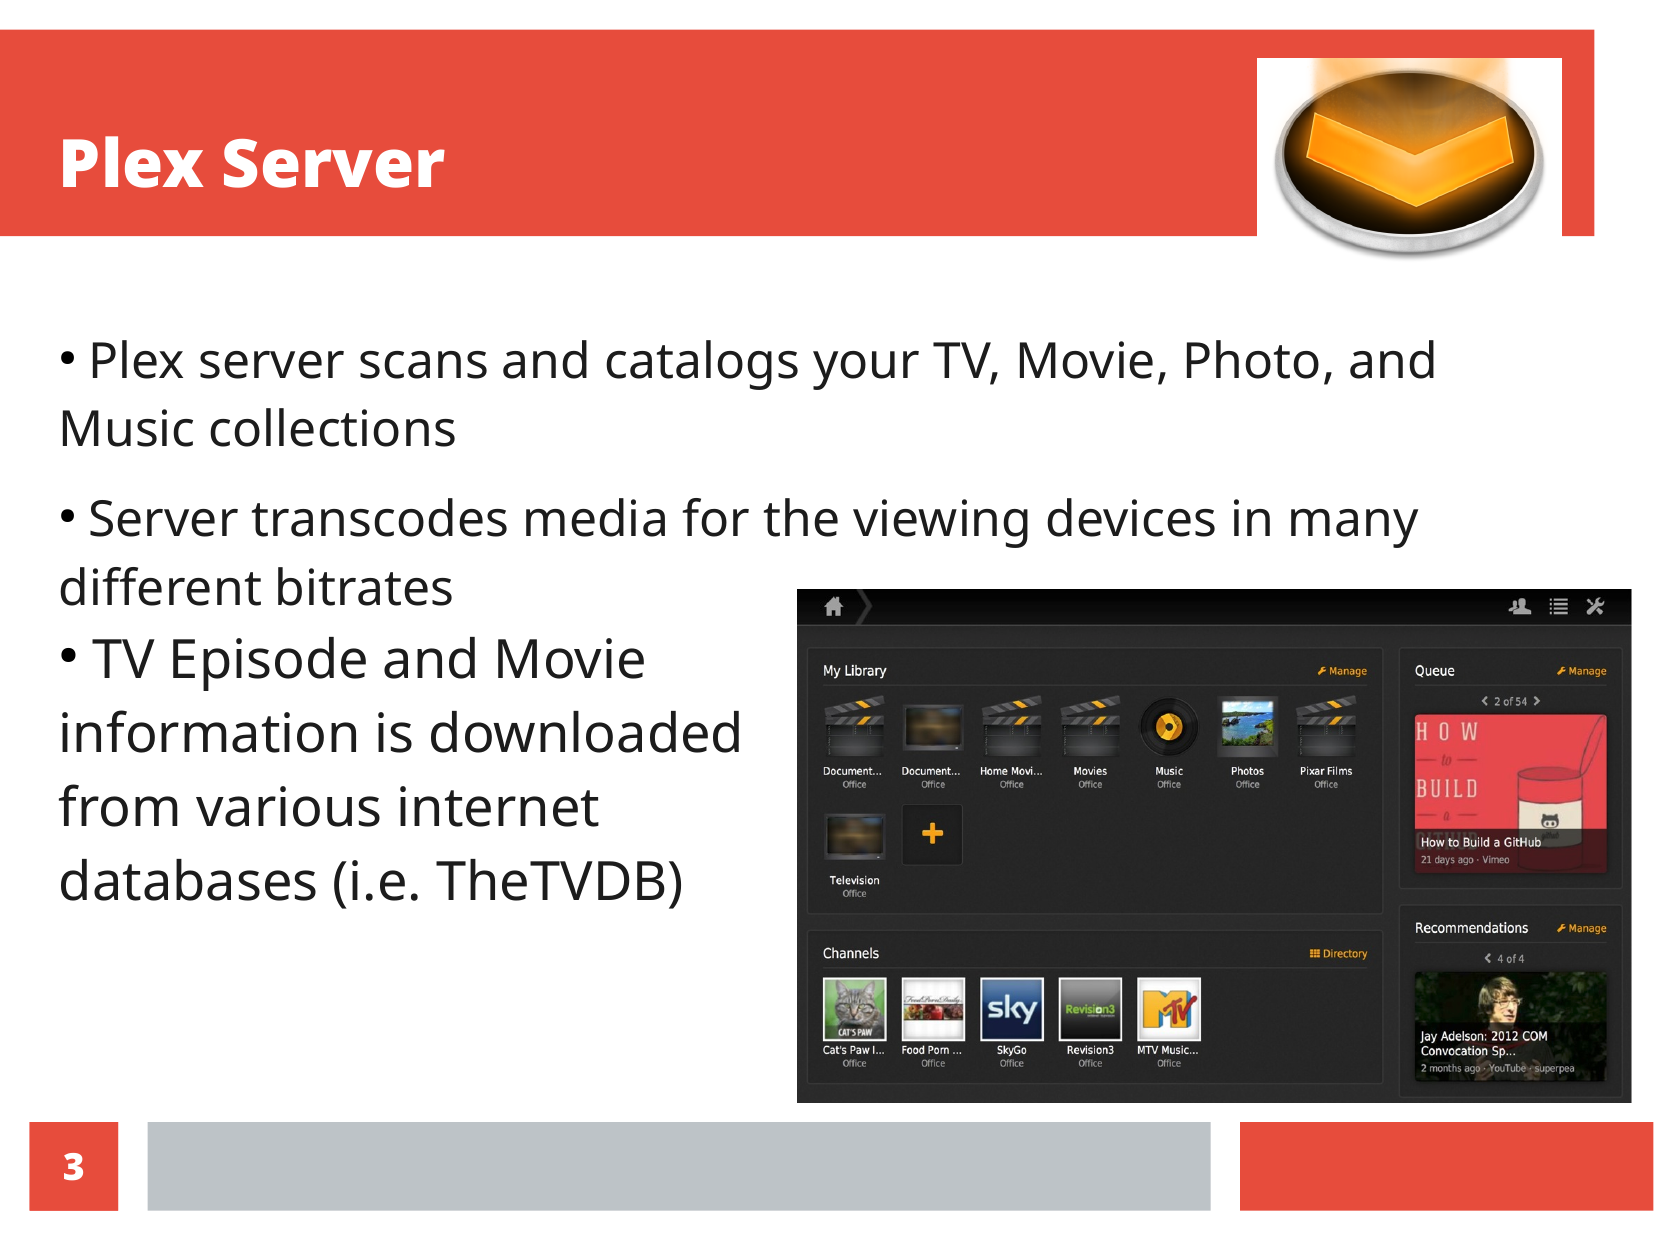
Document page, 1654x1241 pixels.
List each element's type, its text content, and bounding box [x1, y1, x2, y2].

title Plex Server [59, 59, 1257, 207]
picture [797, 589, 1632, 1103]
text_box TV Episode and Movie information is downloaded from various internet databases (i.e. TheTVDB) [59, 620, 866, 1090]
title Plex Server [1562, 59, 1595, 207]
list Plex server scans and catalogs your TV, Movie, Photo, and Music collections Server transcodes media for the viewing devices in many different bitrates [59, 324, 1565, 620]
picture [1257, 58, 1562, 263]
